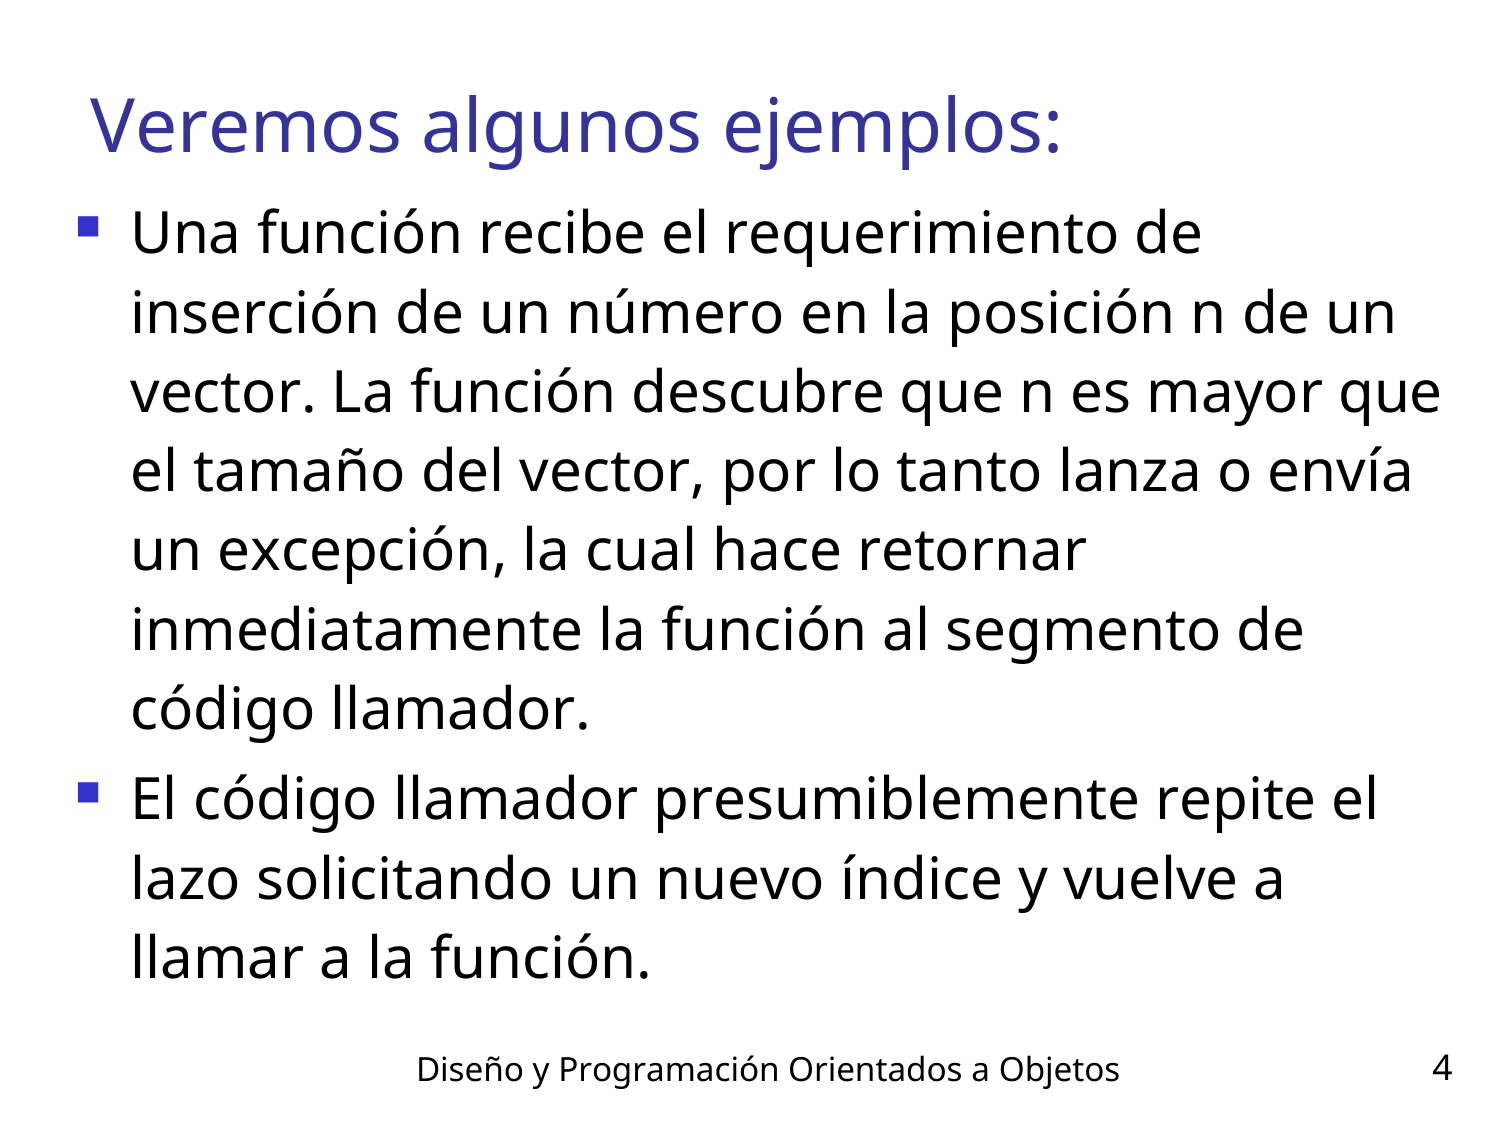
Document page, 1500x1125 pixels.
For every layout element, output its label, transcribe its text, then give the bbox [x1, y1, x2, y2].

list Una función recibe el requerimiento de inserción de un número en la posición n de un vector. La función descubre que n es mayor que el tamaño del vector, por lo tanto lanza o envía un excepción, la cual hace retornar inmediatamente la función al segmento de código llamador. El código llamador presumiblemente repite el lazo solicitando un nuevo índice y vuelve a llamar a la función. [75, 191, 1463, 1013]
title Veremos algunos ejemplos: [75, 4, 1466, 183]
